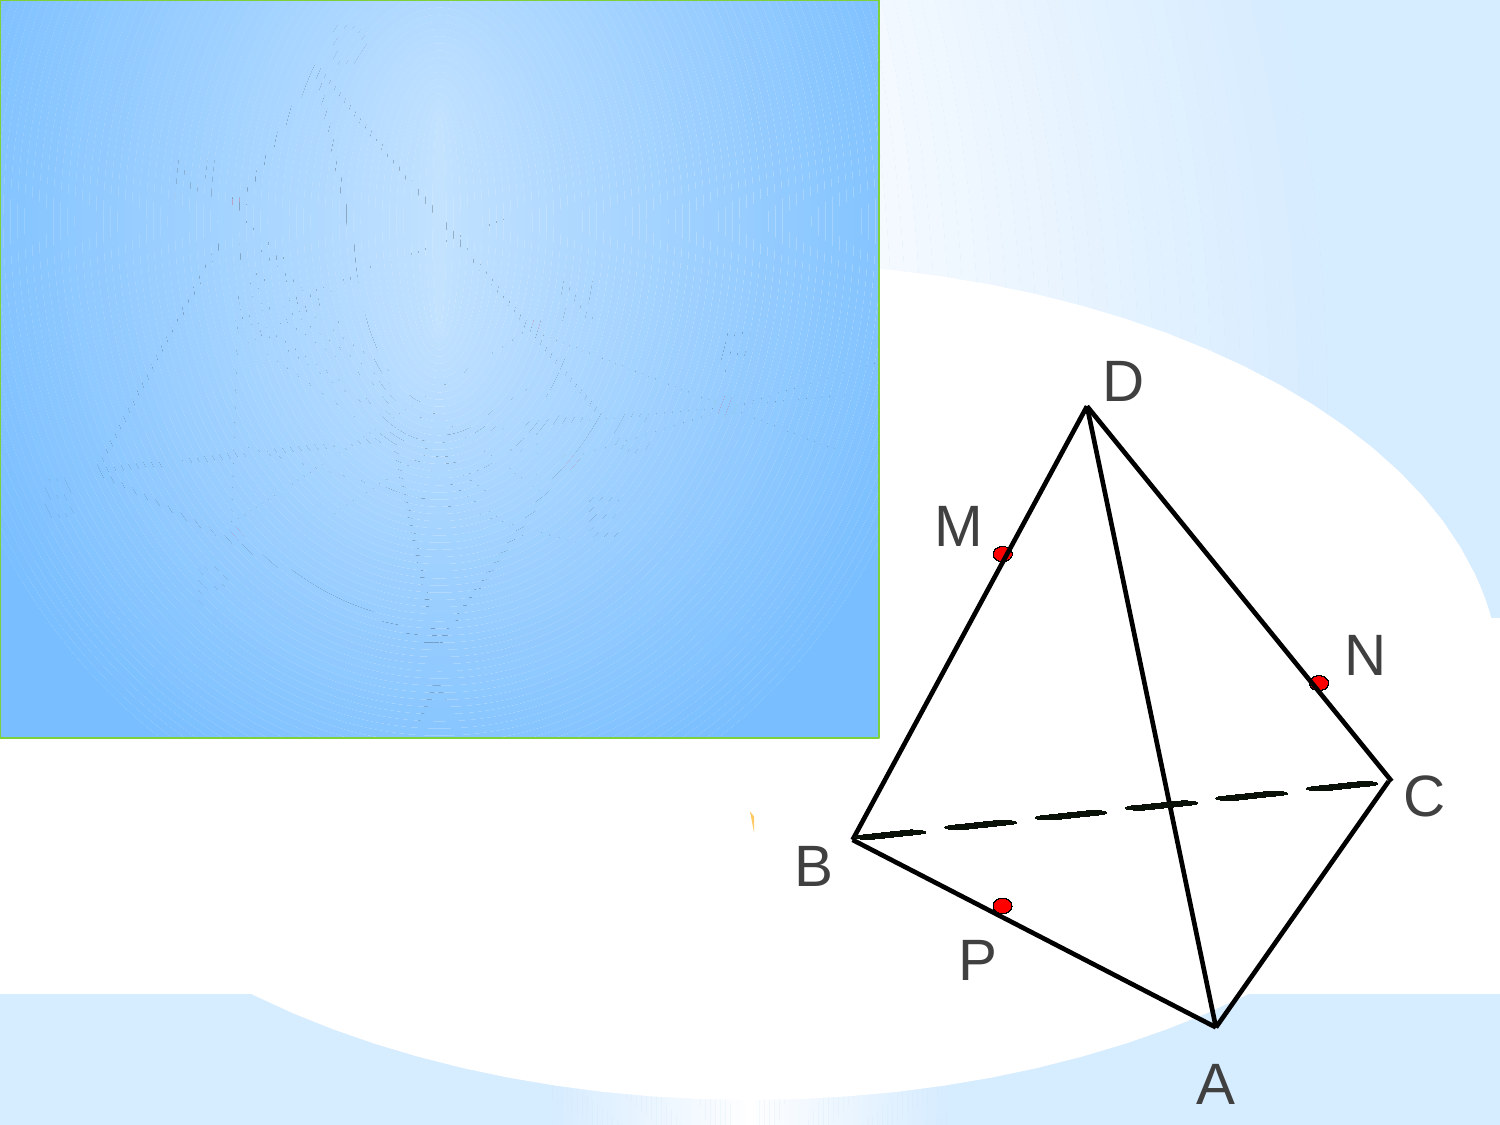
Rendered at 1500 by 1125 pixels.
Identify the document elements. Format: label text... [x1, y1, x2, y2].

text_box [1312, 675, 1329, 691]
text_box C [1403, 757, 1446, 828]
text_box B [794, 828, 833, 899]
text_box [1306, 781, 1378, 791]
text_box [1125, 800, 1198, 811]
text_box N [1344, 617, 1388, 688]
text_box [1035, 810, 1107, 820]
text_box [944, 820, 1017, 830]
text_box [854, 829, 926, 840]
text_box P [958, 921, 998, 993]
text_box [750, 811, 755, 834]
text_box A [402, 739, 471, 743]
text_box [1215, 791, 1288, 801]
text_box D [1087, 335, 1160, 421]
text_box [993, 546, 1007, 562]
text_box M [934, 488, 984, 559]
text_box [0, 0, 879, 739]
text_box A [1181, 1039, 1250, 1124]
text_box [993, 898, 1013, 914]
text_box [1007, 552, 1013, 561]
